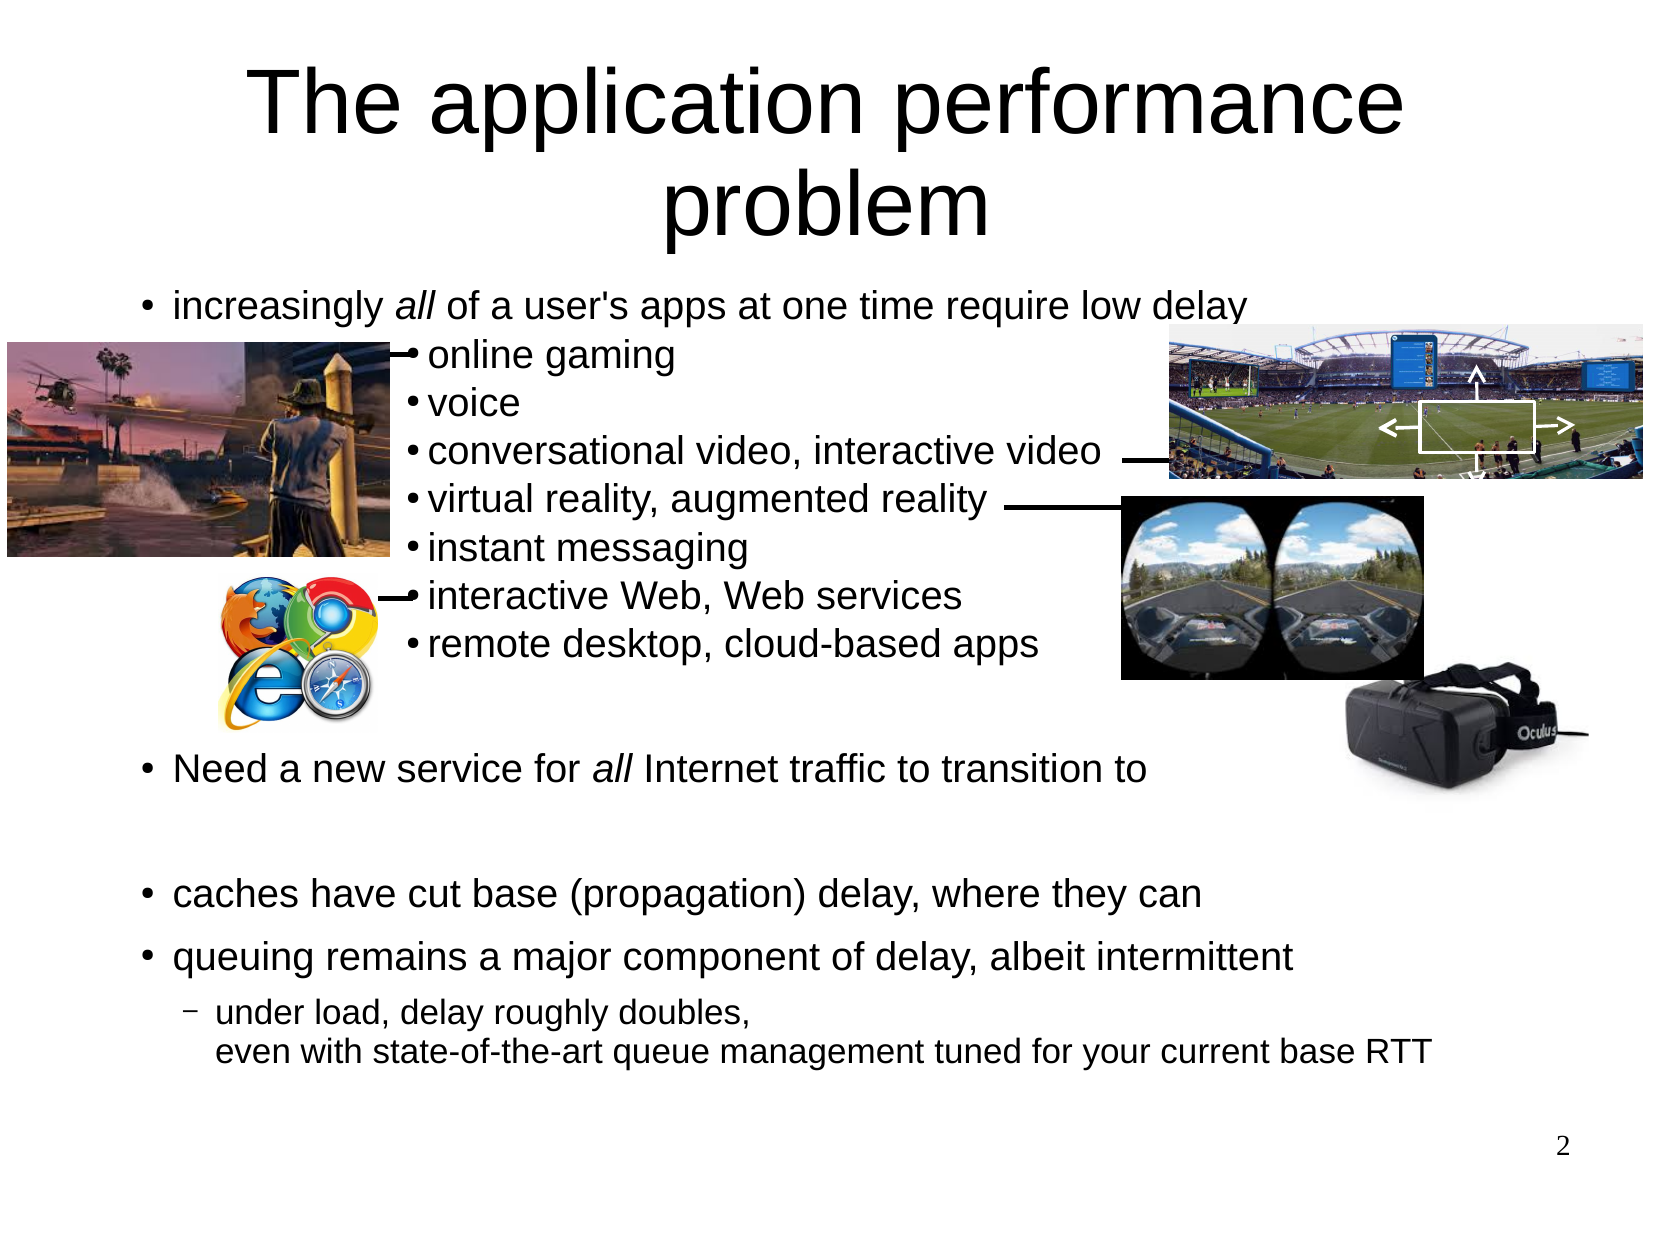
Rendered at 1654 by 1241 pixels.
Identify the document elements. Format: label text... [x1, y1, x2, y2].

title The application performance problem [82, 49, 1571, 257]
list increasingly all of a user's apps at one time require low delay online gaming voice conversational video, interactive video virtual reality, augmented reality instant messaging interactive Web, Web services remote desktop, cloud-based apps Need a new service for all Internet traffic to transition to caches have cut base (propagation) delay, where they can queuing remains a major component of delay, albeit intermittent under load, delay roughly doubles, even with state-of-the-art queue management tuned for your current base RTT [129, 283, 1571, 1087]
picture [7, 342, 390, 557]
picture [218, 573, 378, 733]
picture [1121, 496, 1589, 815]
picture [1169, 324, 1643, 479]
